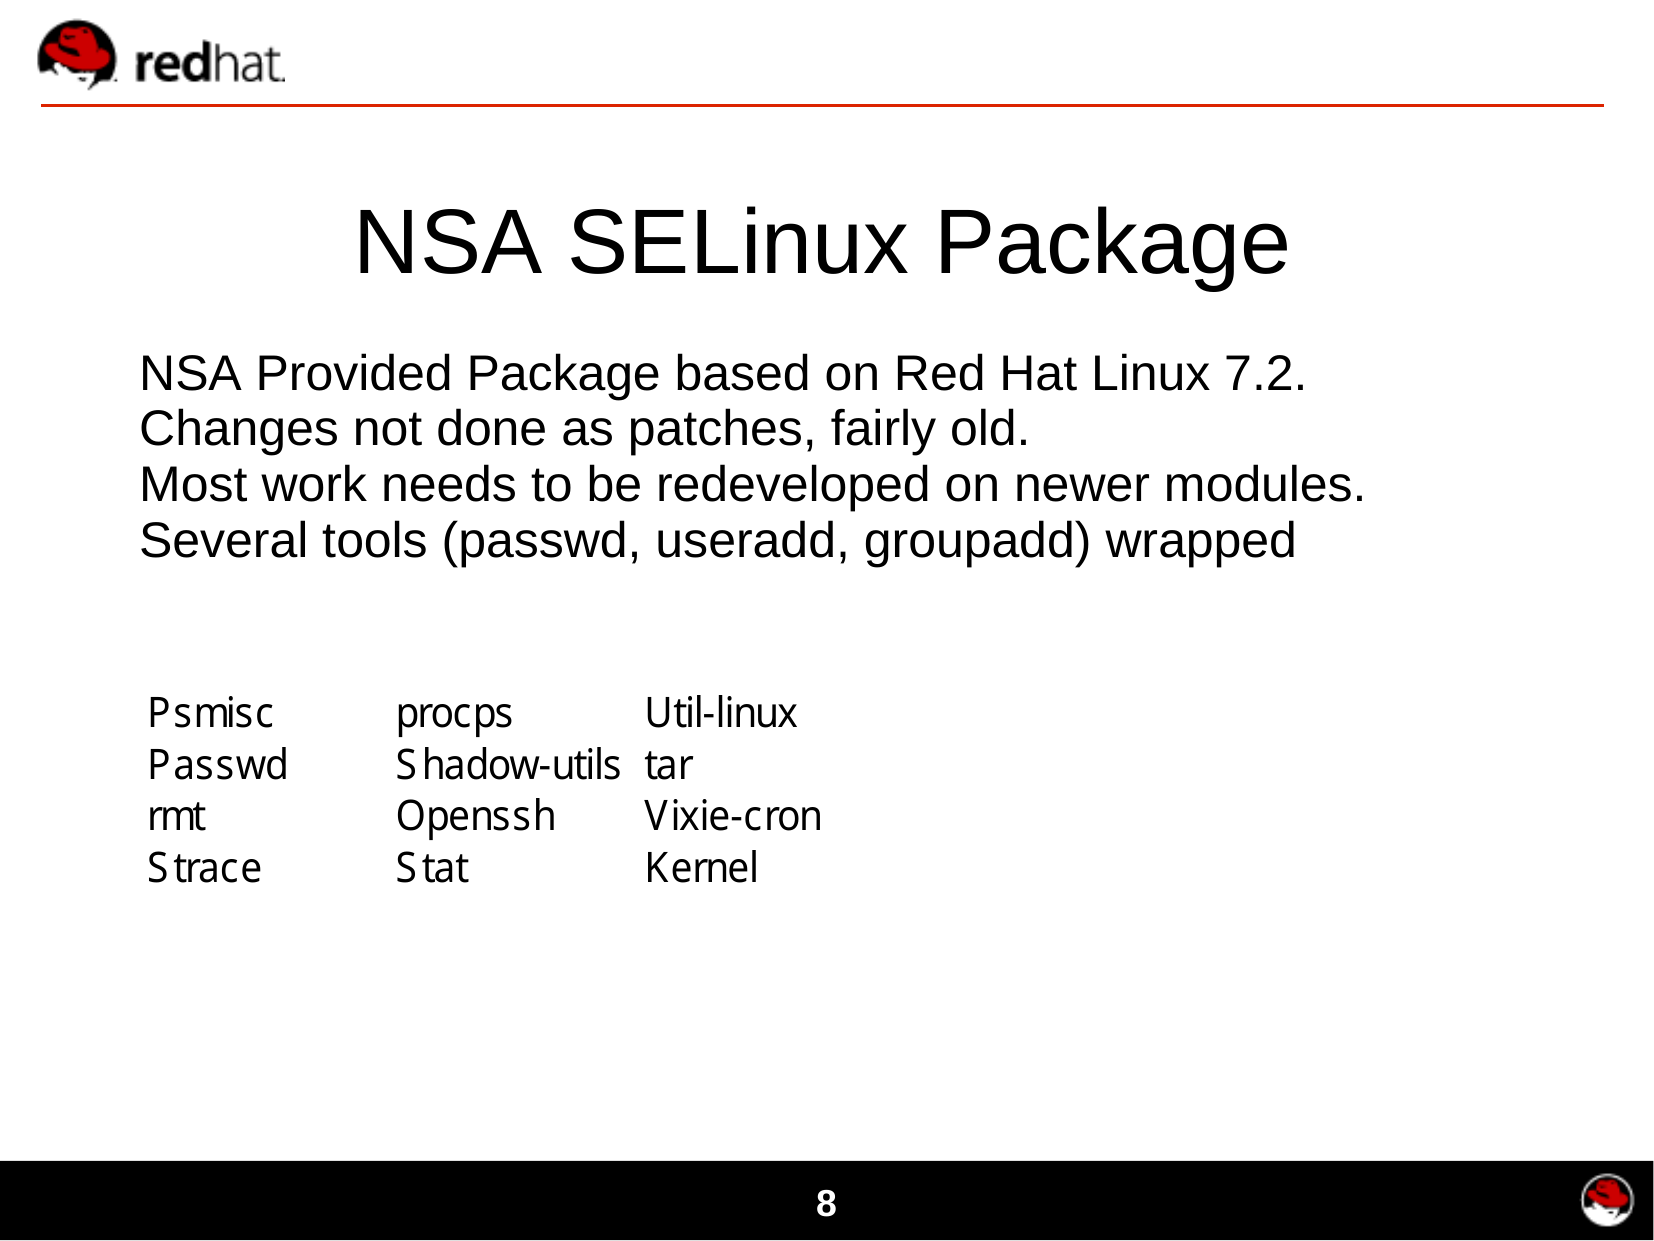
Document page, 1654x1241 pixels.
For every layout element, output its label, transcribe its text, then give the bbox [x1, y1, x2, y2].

chart [145, 686, 1142, 1241]
list NSA Provided Package based on Red Hat Linux 7.2. Changes not done as patches, fairly old. Most work needs to be redeveloped on newer modules. Several tools (passwd, useradd, groupadd) wrapped [121, 344, 1534, 1127]
picture [1576, 1170, 1639, 1233]
picture [36, 17, 285, 101]
title NSA SELinux Package [117, 137, 1530, 346]
